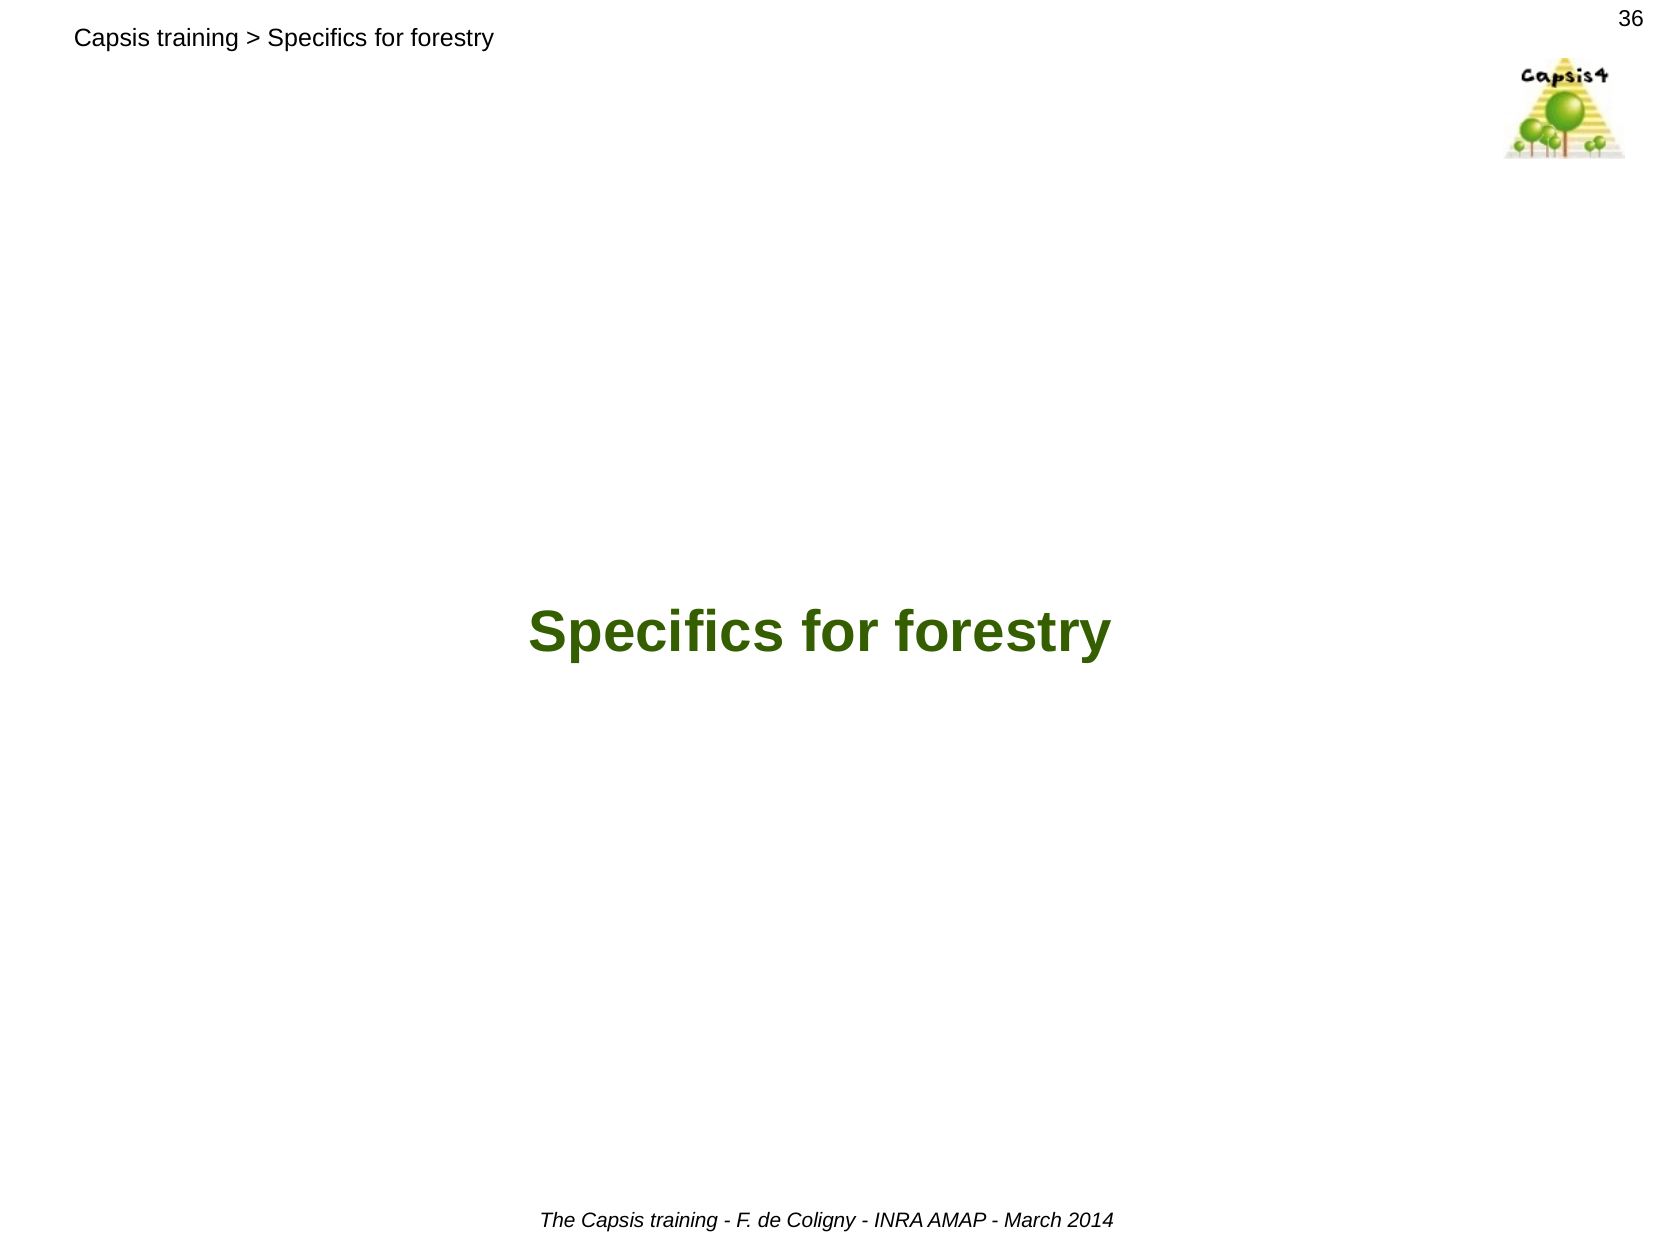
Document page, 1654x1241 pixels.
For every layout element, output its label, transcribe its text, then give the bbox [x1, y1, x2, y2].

text_box The Capsis training - F. de Coligny - INRA AMAP - March 2014 [0, 1201, 1654, 1241]
picture [1503, 58, 1625, 159]
text_box Capsis training > Specifics for forestry [59, 16, 1004, 60]
text_box Specifics for forestry [236, 591, 1406, 672]
